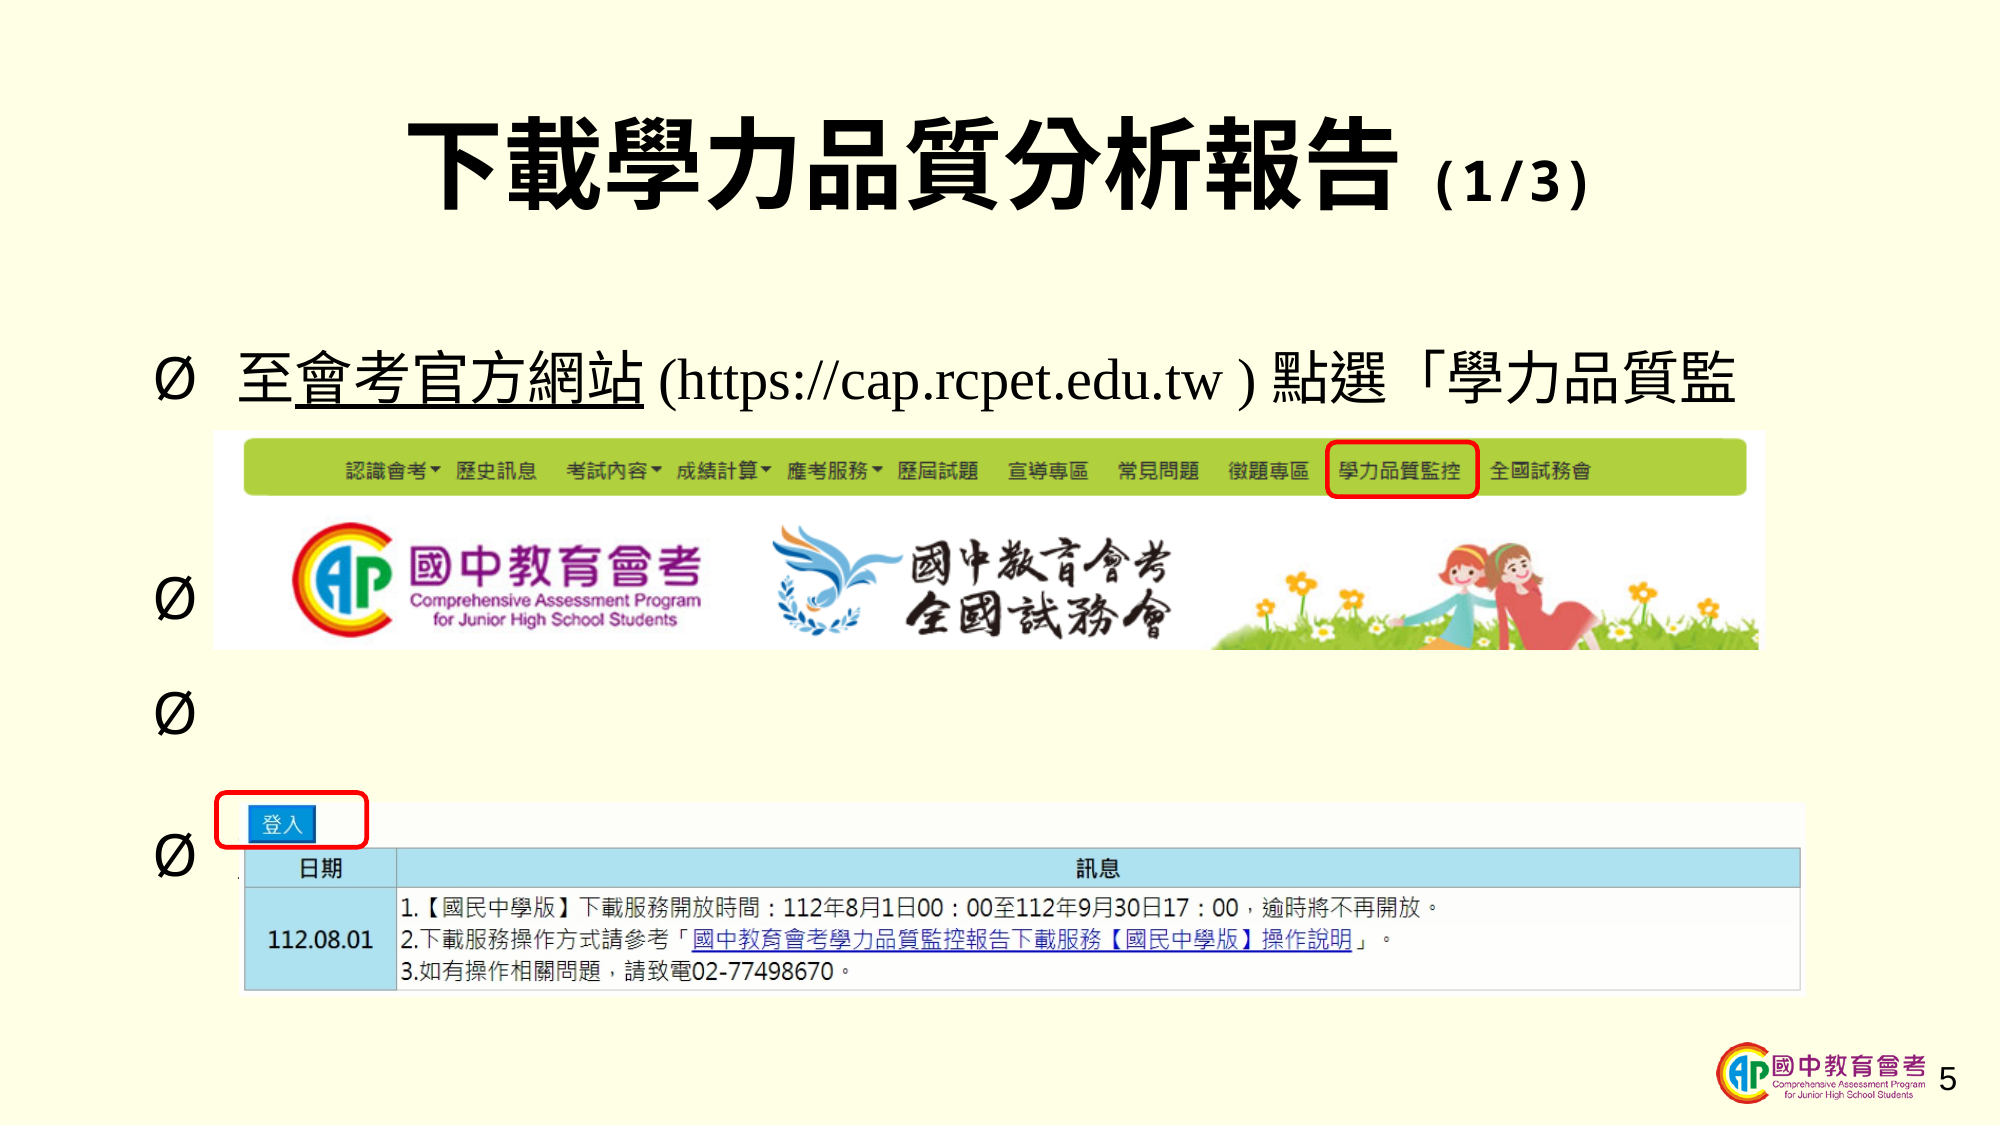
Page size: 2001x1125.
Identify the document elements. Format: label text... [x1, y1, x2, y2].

picture [213, 430, 1766, 650]
title 下載學力品質分析報告(1/3) [137, 59, 1863, 278]
list 至會考官方網站(https://cap.rcpet.edu.tw )點選「學力品質監控」。 於公告訊息頁面，點選「登入」。 [137, 299, 1913, 1108]
text_box 5 [1923, 1047, 2000, 1108]
picture [239, 802, 364, 844]
picture [239, 802, 1806, 997]
